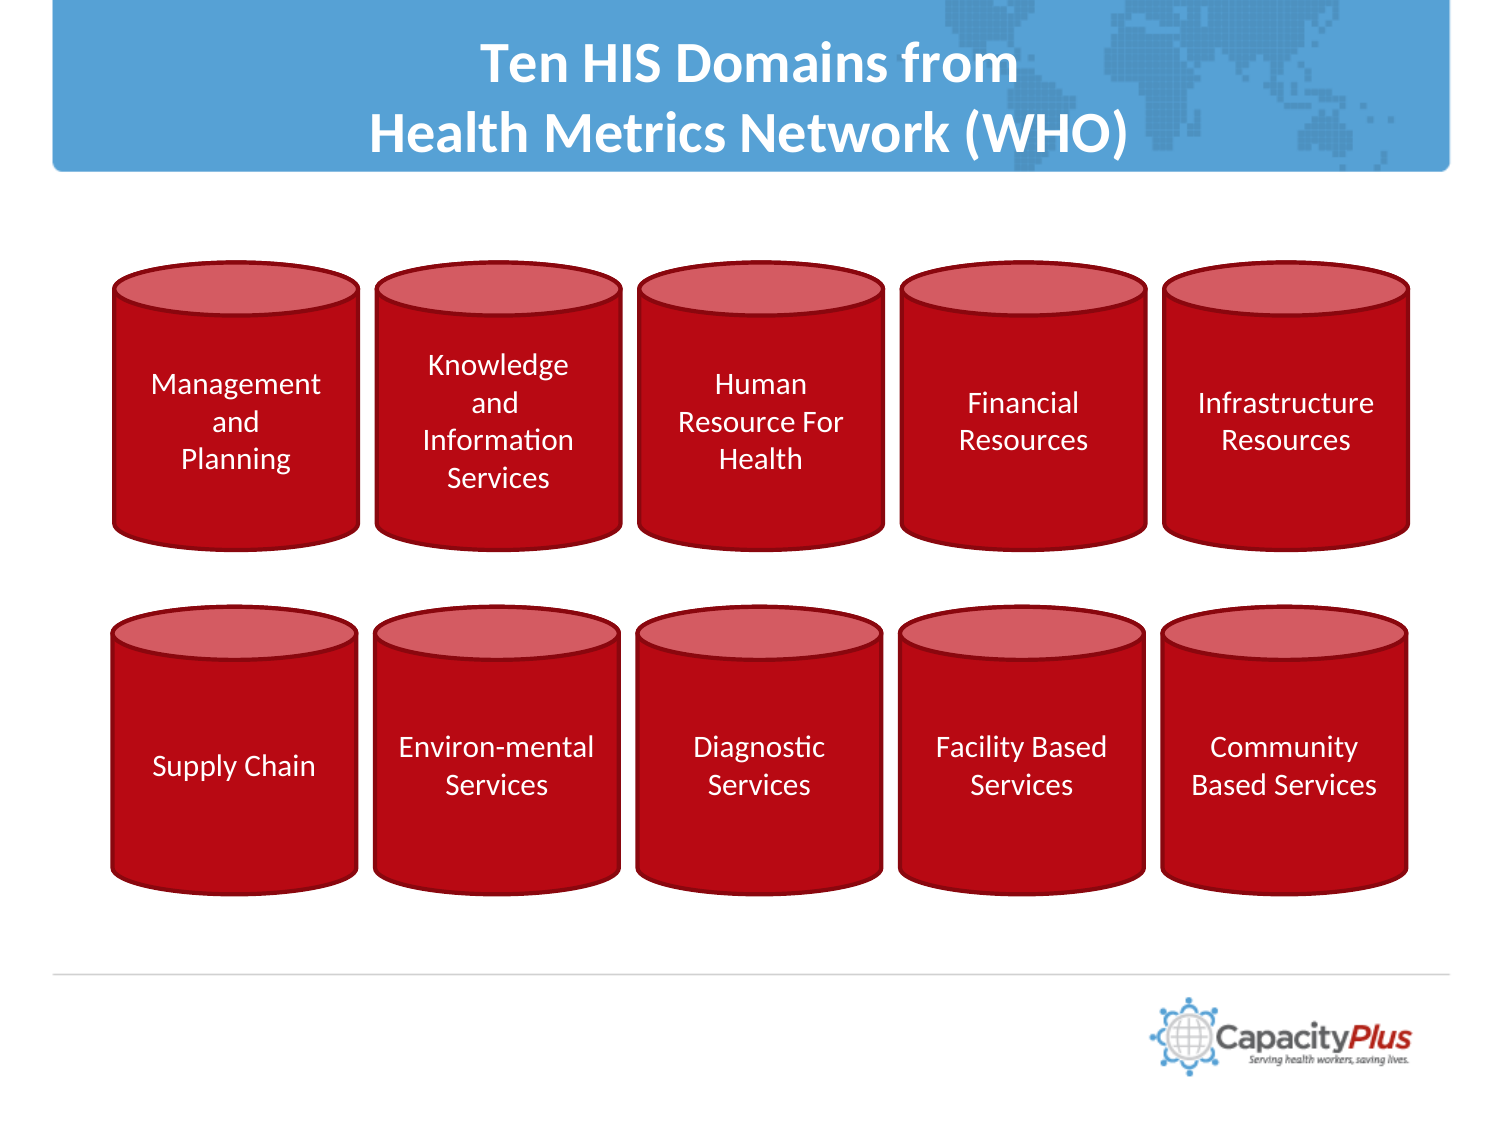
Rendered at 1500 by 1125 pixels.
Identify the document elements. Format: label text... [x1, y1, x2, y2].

text_box Financial Resources [901, 290, 1146, 551]
text_box Facility Based Services [900, 637, 1144, 895]
text_box Environ-mental Services [375, 637, 619, 895]
text_box Supply Chain [112, 635, 357, 895]
text_box Diagnostic Services [637, 635, 882, 895]
text_box Ten HIS Domains from Health Metrics Network (WHO) [75, 0, 1426, 188]
picture [0, 0, 1500, 1125]
text_box Human Resource For Health [639, 290, 884, 551]
text_box Infrastructure Resources [1164, 290, 1409, 551]
text_box Knowledge and Information Services [376, 290, 621, 551]
text_box Management and Planning [114, 290, 359, 551]
text_box Community Based Services [1162, 635, 1407, 895]
